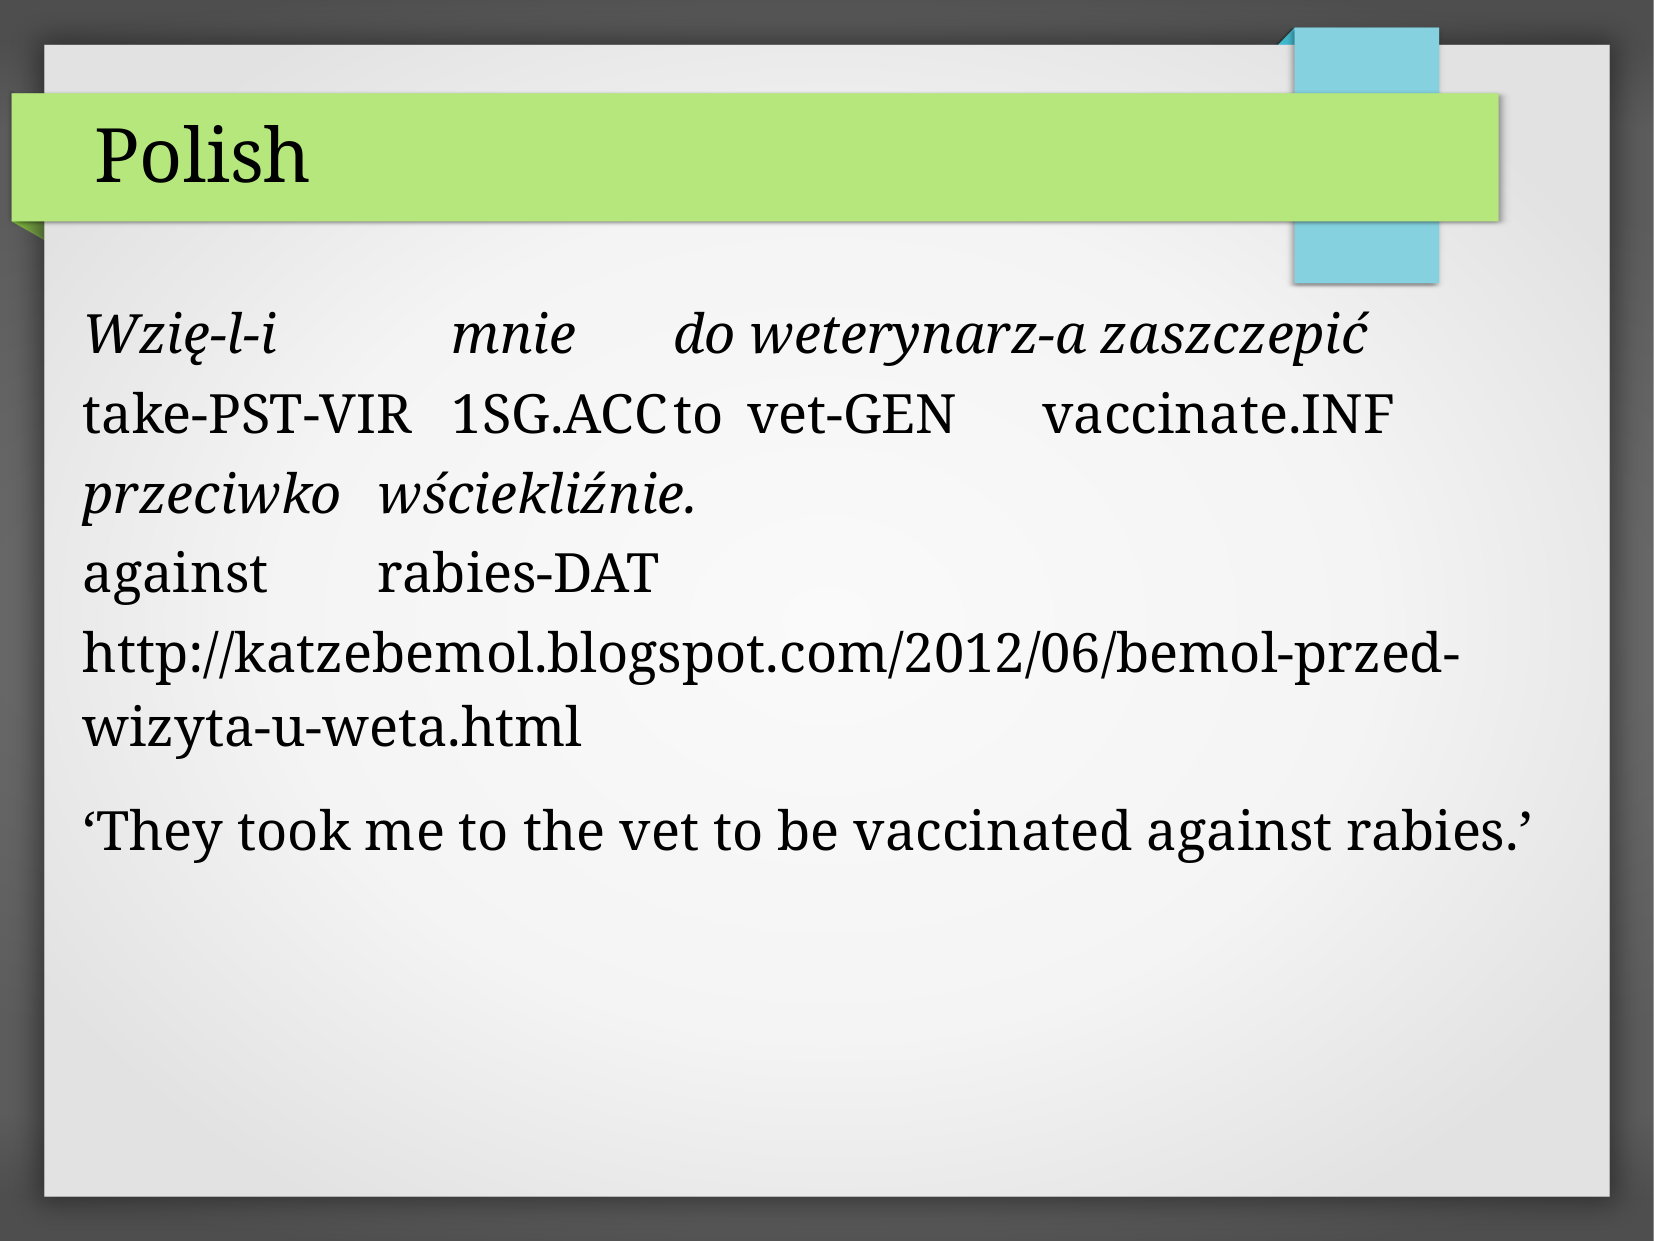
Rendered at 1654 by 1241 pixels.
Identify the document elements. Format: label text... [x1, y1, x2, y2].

title Polish [94, 94, 1276, 213]
picture [0, 0, 1654, 1241]
list Wzię-l-i mnie do weterynarz-a zaszczepić take-PST-VIR 1SG.ACC to vet-GEN vaccinate.INF przeciwko wściekliźnie. against rabies-DAT http://katzebemol.blogspot.com/2012/06/bemol-przed-wizyta-u-weta.html ‘They took me to the vet to be vaccinated against rabies.’ [82, 295, 1571, 1015]
